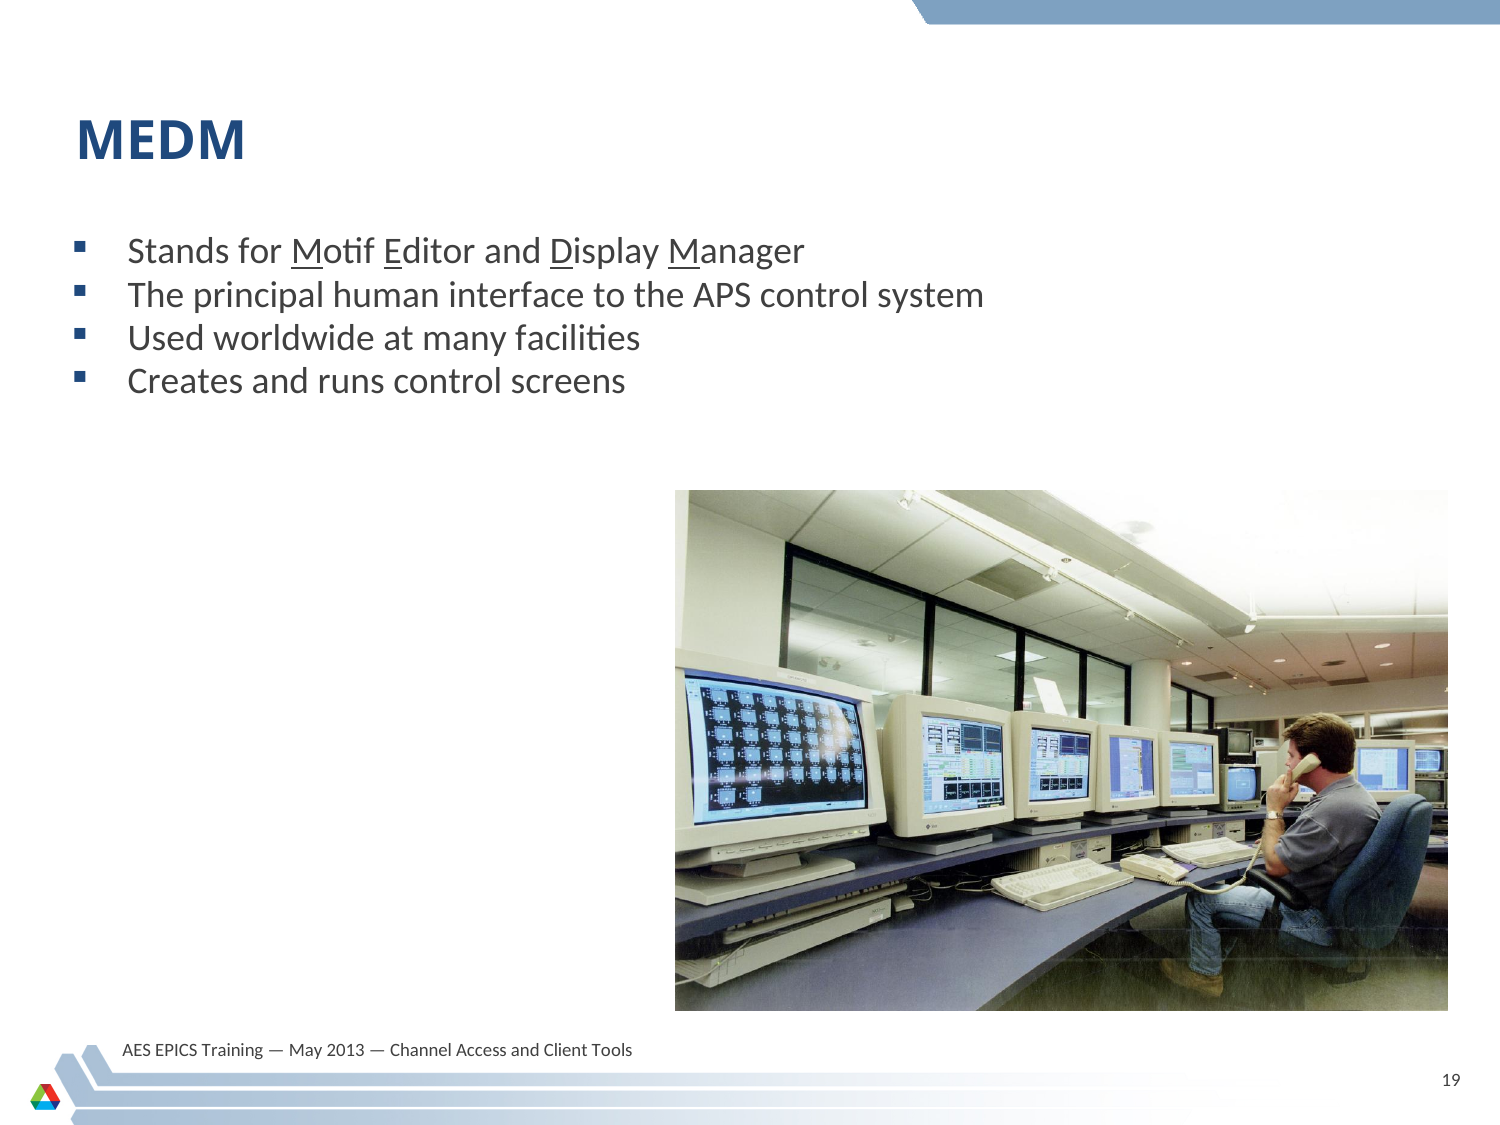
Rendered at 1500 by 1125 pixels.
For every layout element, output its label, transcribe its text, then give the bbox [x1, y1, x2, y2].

title MEDM [75, 45, 1426, 233]
list Stands for Motif Editor and Display Manager The principal human interface to the APS control system Used worldwide at many facilities Creates and runs control screens [56, 229, 1359, 740]
picture [0, 0, 1500, 26]
picture [675, 490, 1448, 1011]
picture [0, 1037, 1500, 1125]
